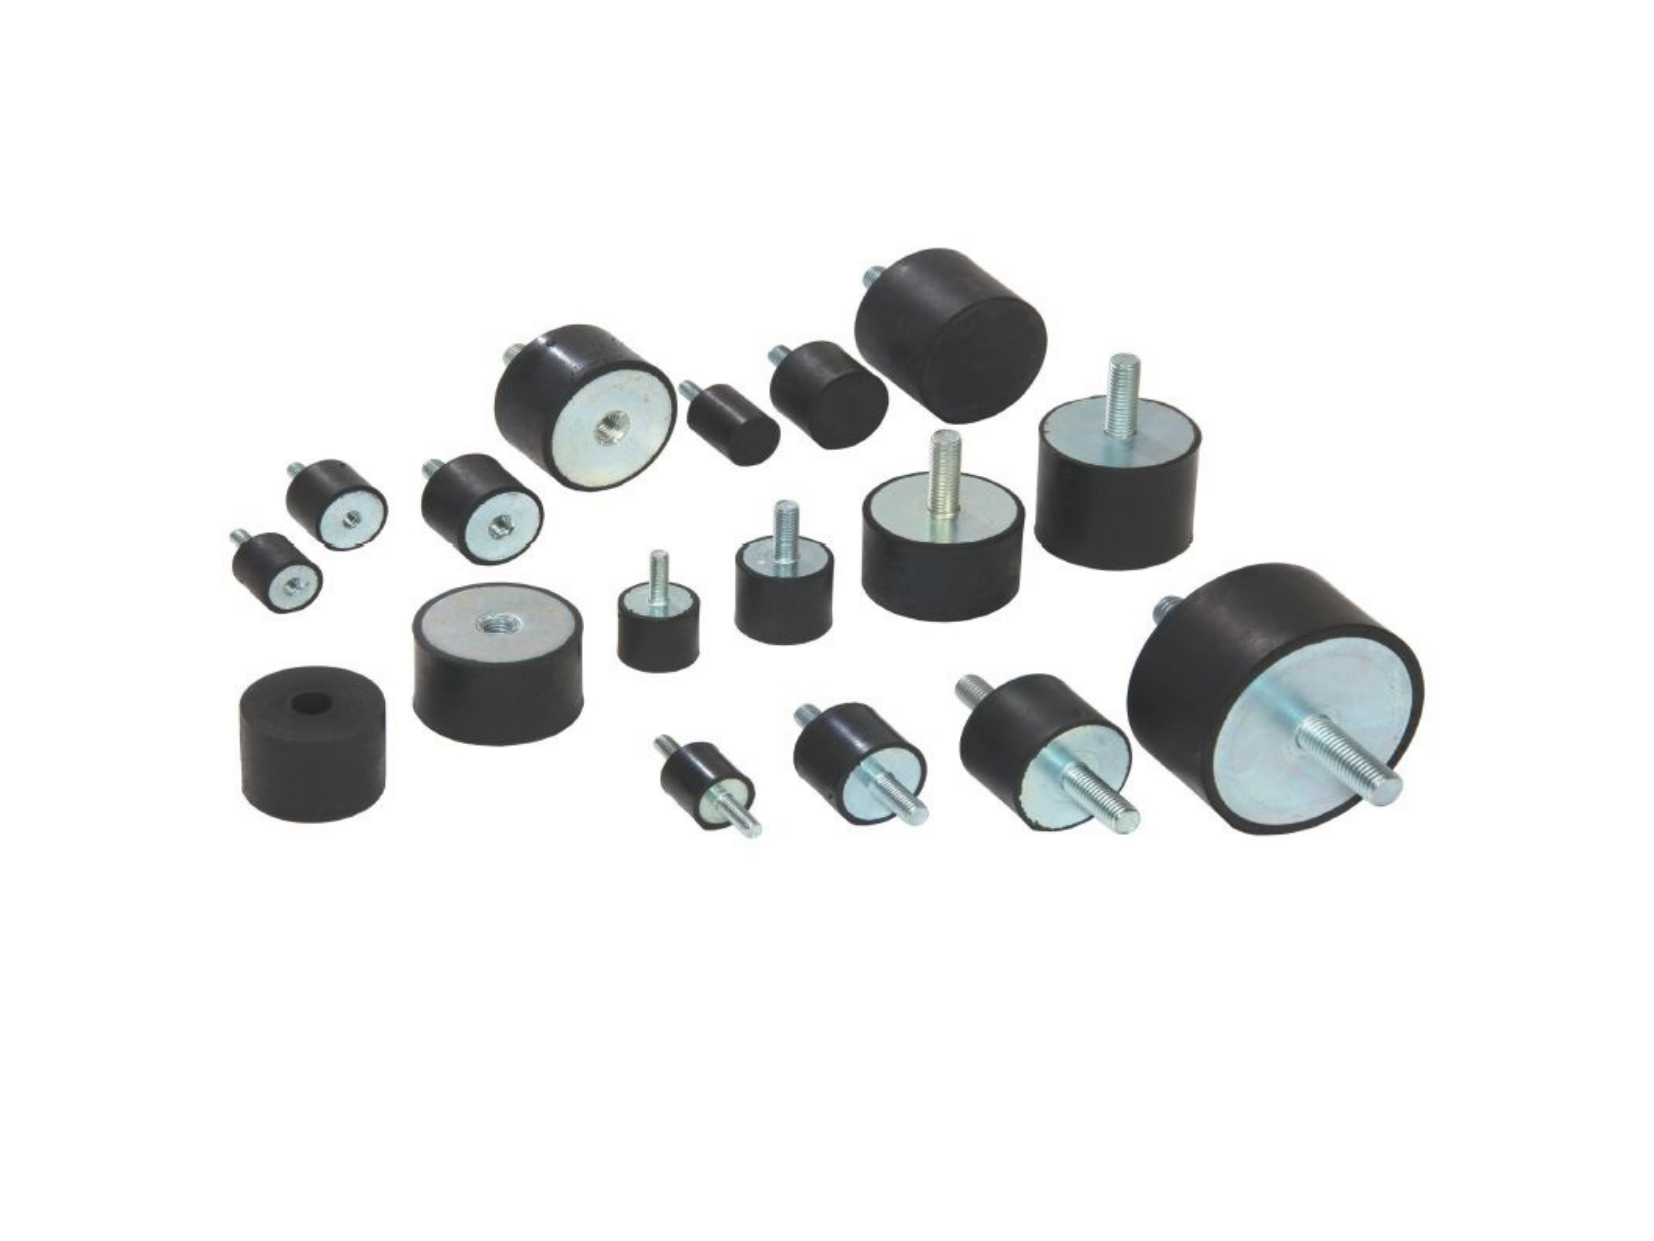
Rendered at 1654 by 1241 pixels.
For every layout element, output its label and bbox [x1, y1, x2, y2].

picture [184, 184, 1481, 939]
